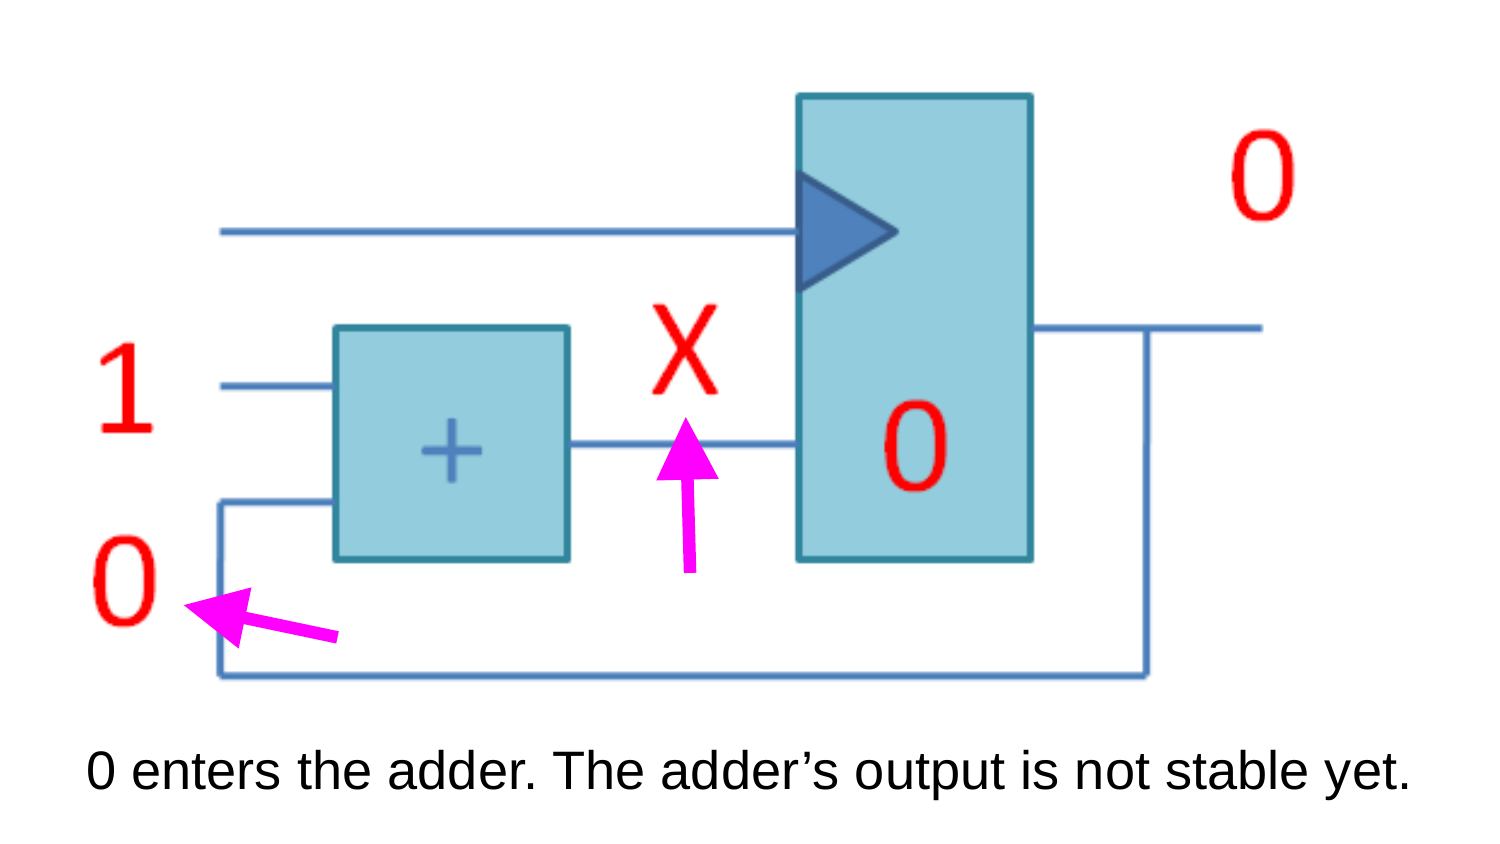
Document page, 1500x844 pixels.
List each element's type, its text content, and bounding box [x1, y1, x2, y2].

title 0 enters the adder. The adder’s output is not stable yet. [0, 720, 1500, 844]
picture [0, 0, 1399, 720]
